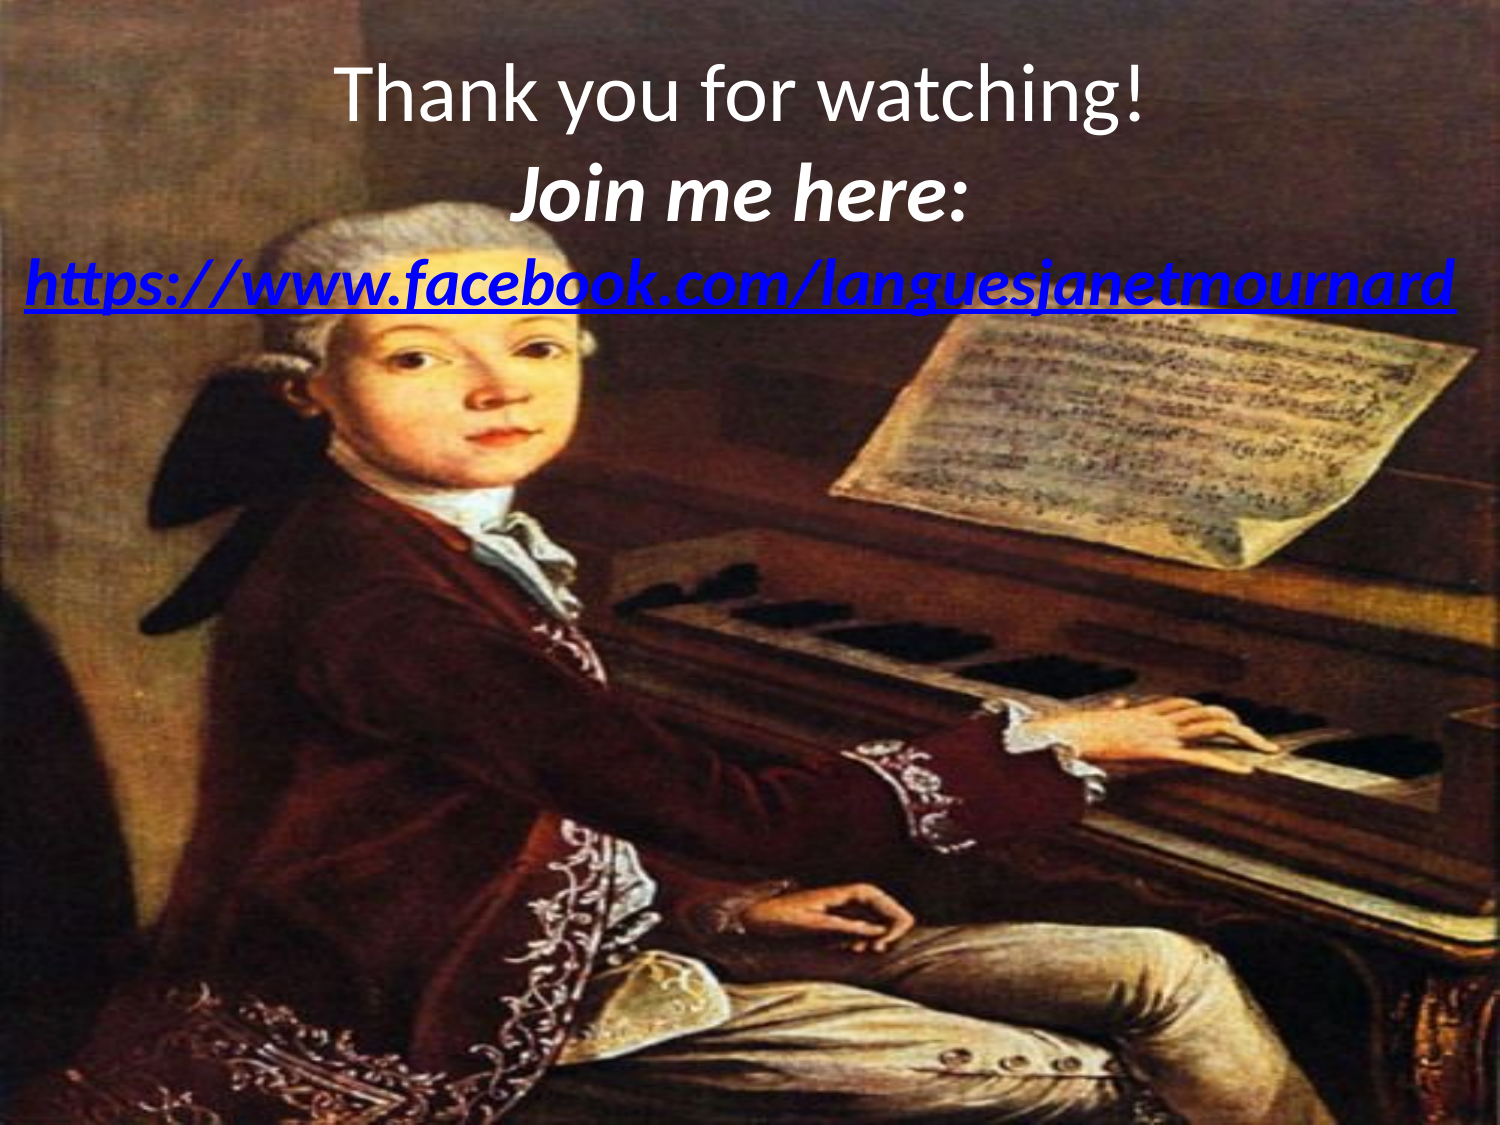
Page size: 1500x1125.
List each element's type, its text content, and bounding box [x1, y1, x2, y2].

text_box Thank you for watching! Join me here: https://www.facebook.com/languesjanetmournard [0, 30, 1483, 726]
picture [0, 0, 1500, 1125]
